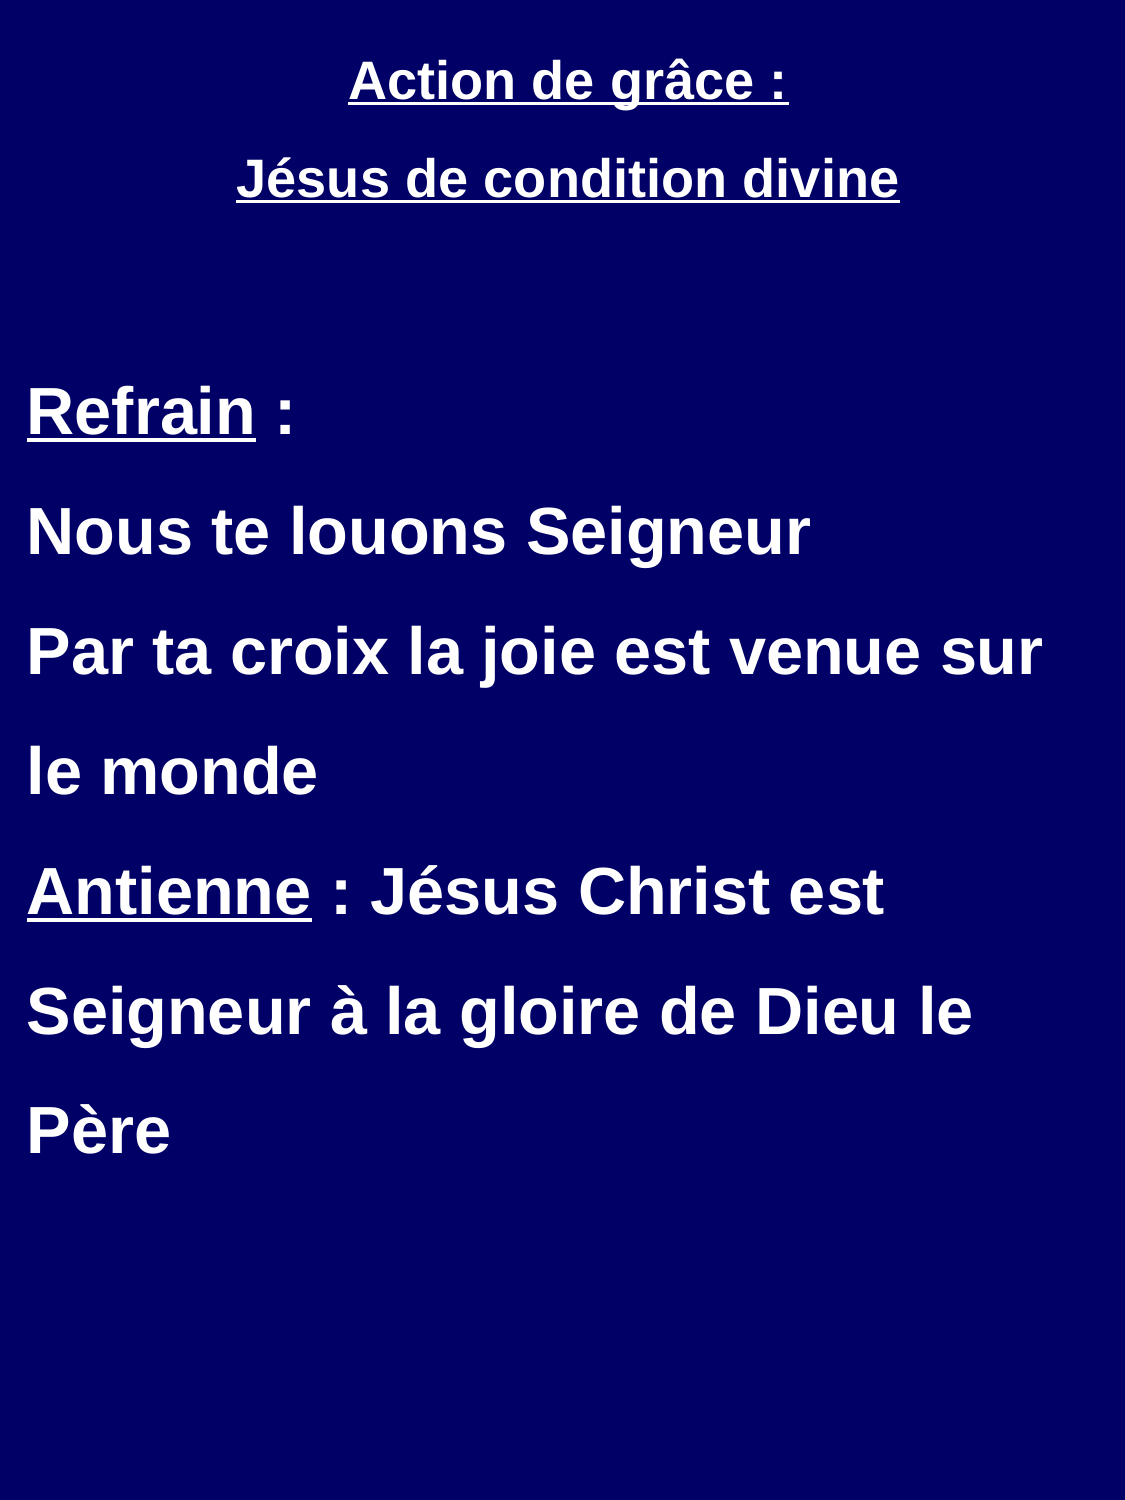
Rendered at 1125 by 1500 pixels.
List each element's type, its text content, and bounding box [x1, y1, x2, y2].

text_box Action de grâce : Jésus de condition divine Refrain : Nous te louons Seigneur Par ta croix la joie est venue sur le monde Antienne : Jésus Christ est Seigneur à la gloire de Dieu le Père [11, 5, 1125, 1500]
